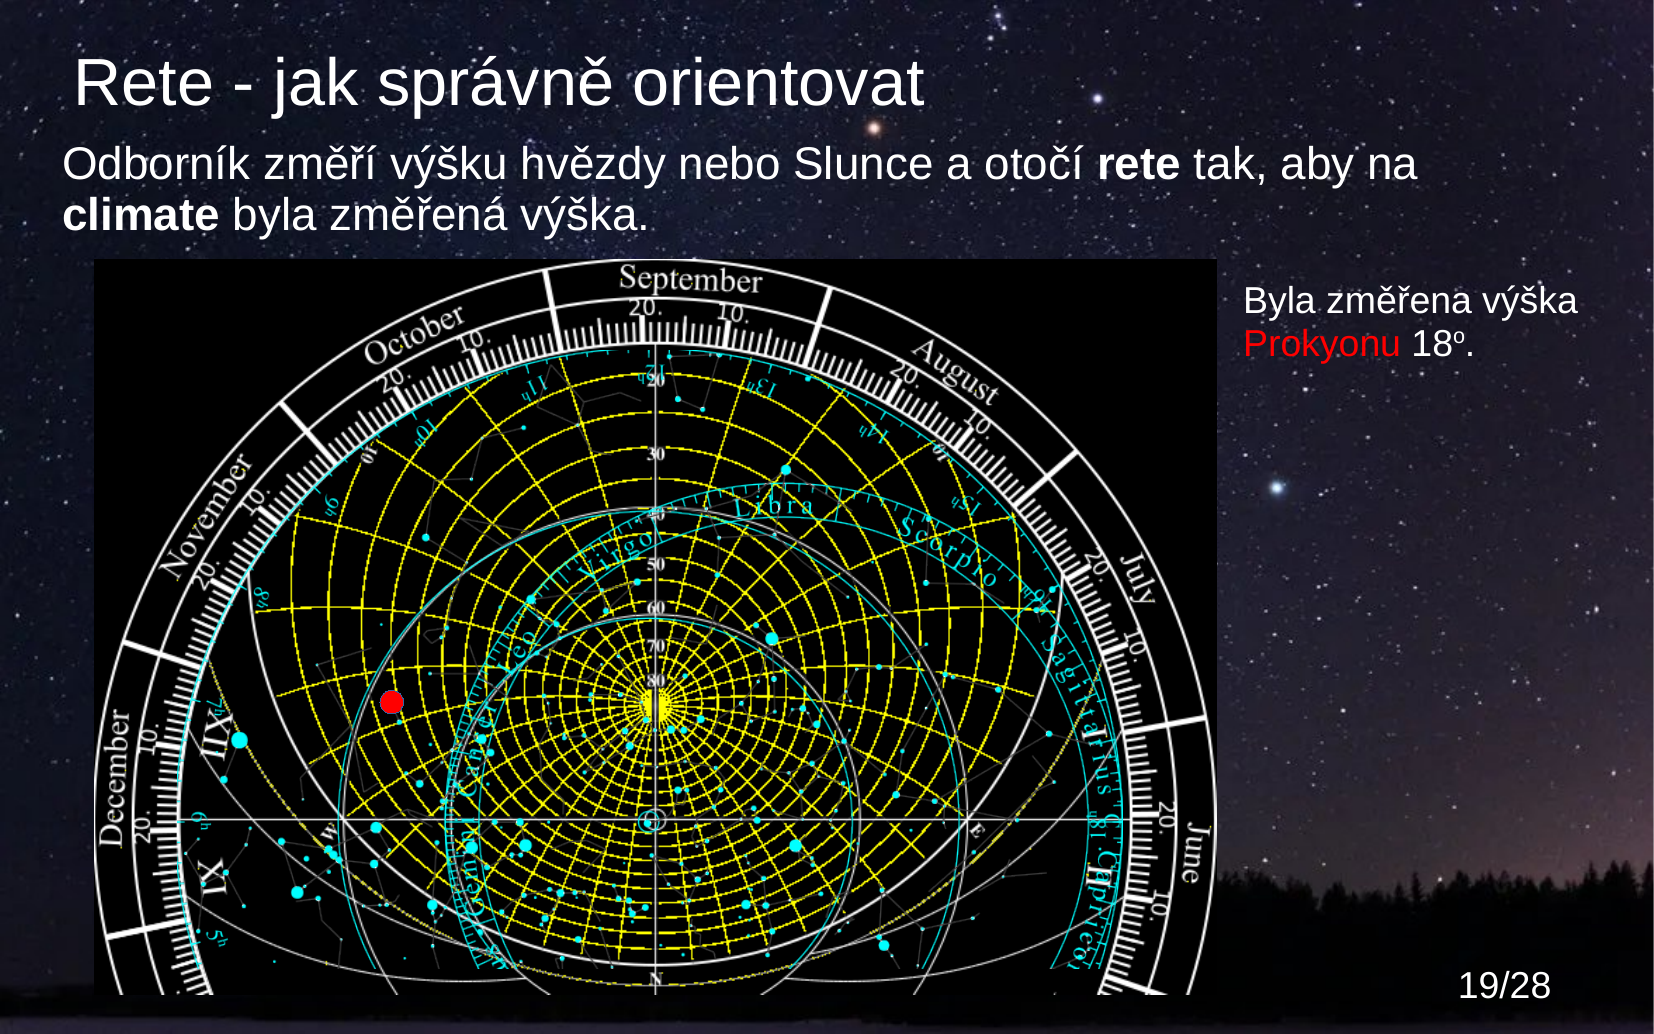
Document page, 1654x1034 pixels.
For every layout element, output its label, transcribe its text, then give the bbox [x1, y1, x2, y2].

picture [0, 0, 1654, 1034]
text_box [379, 690, 404, 714]
text_box Rete - jak správně orientovat [59, 37, 1123, 128]
text_box Odborník změří výšku hvězdy nebo Slunce a otočí rete tak, aby na climate byla změřená výška. [47, 130, 1571, 249]
text_box Byla změřena výška Prokyonu 18o. [1228, 272, 1607, 414]
text_box <číslo>/28 [1468, 957, 1654, 1028]
